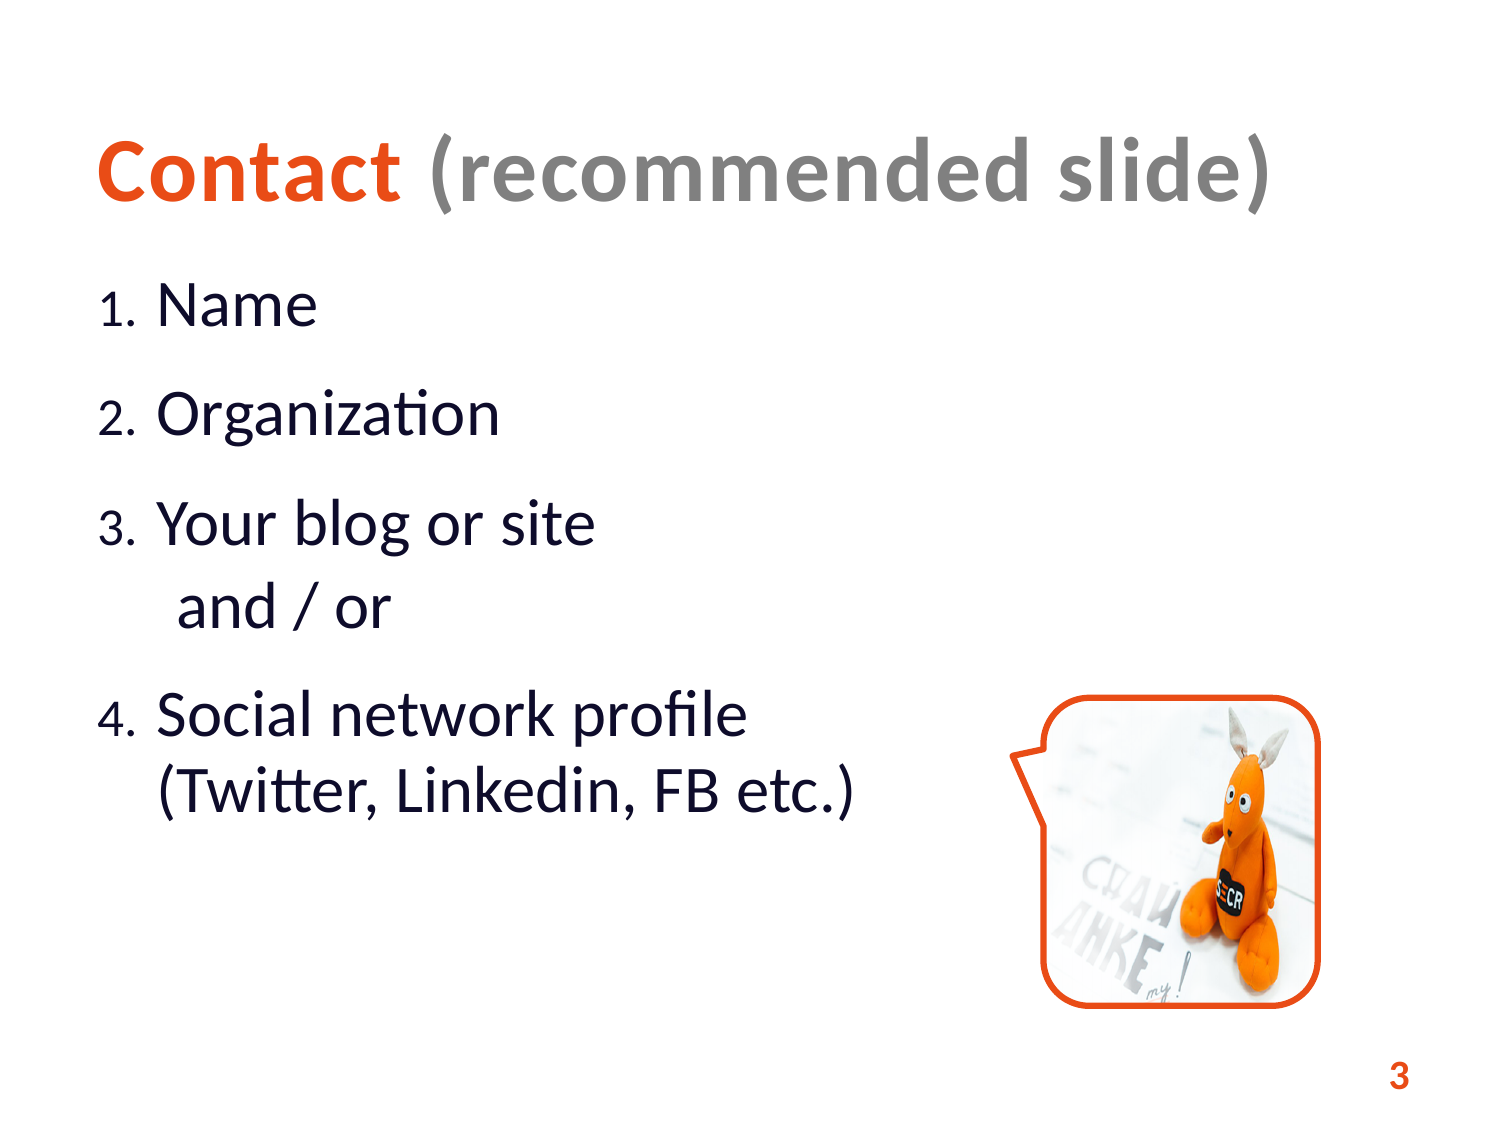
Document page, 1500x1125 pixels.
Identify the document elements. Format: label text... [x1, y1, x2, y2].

list Contact (recommended slide) [82, 68, 1435, 230]
text_box [1012, 697, 1318, 1006]
slide_number <номер> [1074, 1042, 1425, 1103]
list Name Organization Your blog or site and / or Social network profile (Twitter, Linkedin, FB etc.) [82, 258, 1435, 1002]
